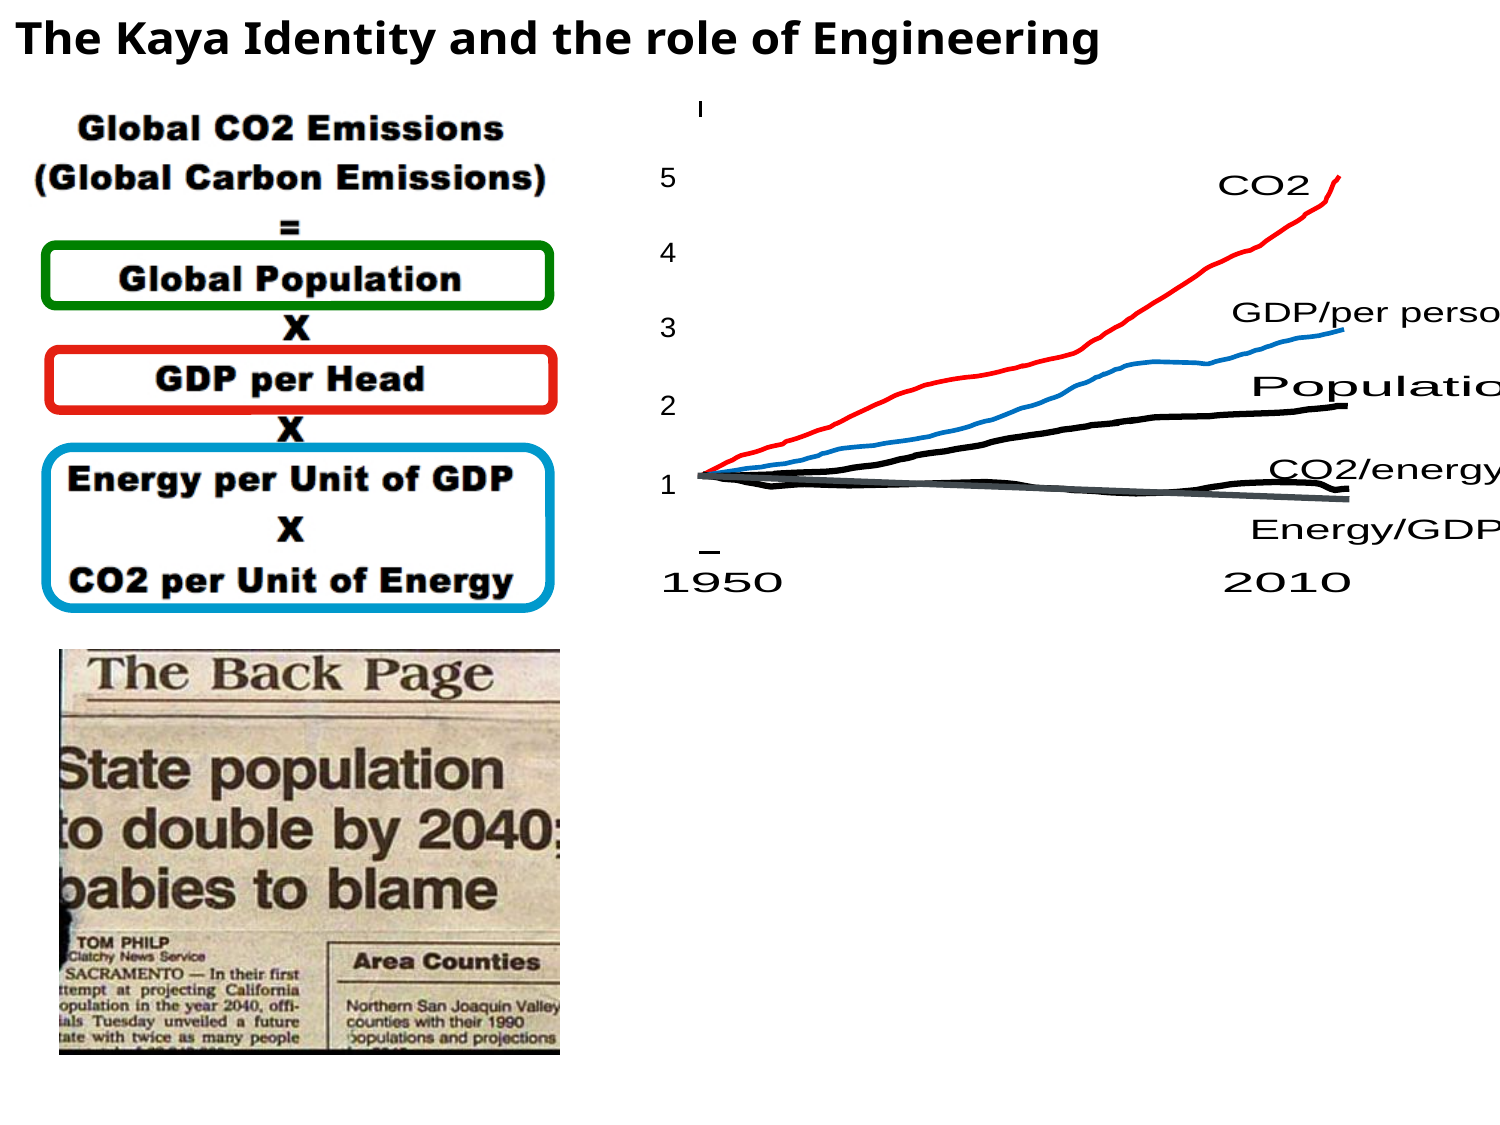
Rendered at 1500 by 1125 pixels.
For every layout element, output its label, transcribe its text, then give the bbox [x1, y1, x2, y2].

text_box 2010 [1207, 559, 1367, 606]
text_box CO2/energy [1253, 447, 1500, 494]
text_box 1 [645, 462, 692, 509]
text_box 1950 [645, 559, 799, 606]
text_box 3 [645, 305, 692, 352]
text_box GDP/per person [1216, 290, 1500, 337]
text_box Population [1234, 364, 1500, 411]
text_box 4 [645, 230, 692, 277]
text_box CO2 [1202, 162, 1327, 209]
text_box 5 [645, 155, 692, 202]
picture [0, 63, 596, 1055]
text_box 2 [645, 383, 692, 430]
text_box Energy/GDP [1234, 507, 1500, 554]
